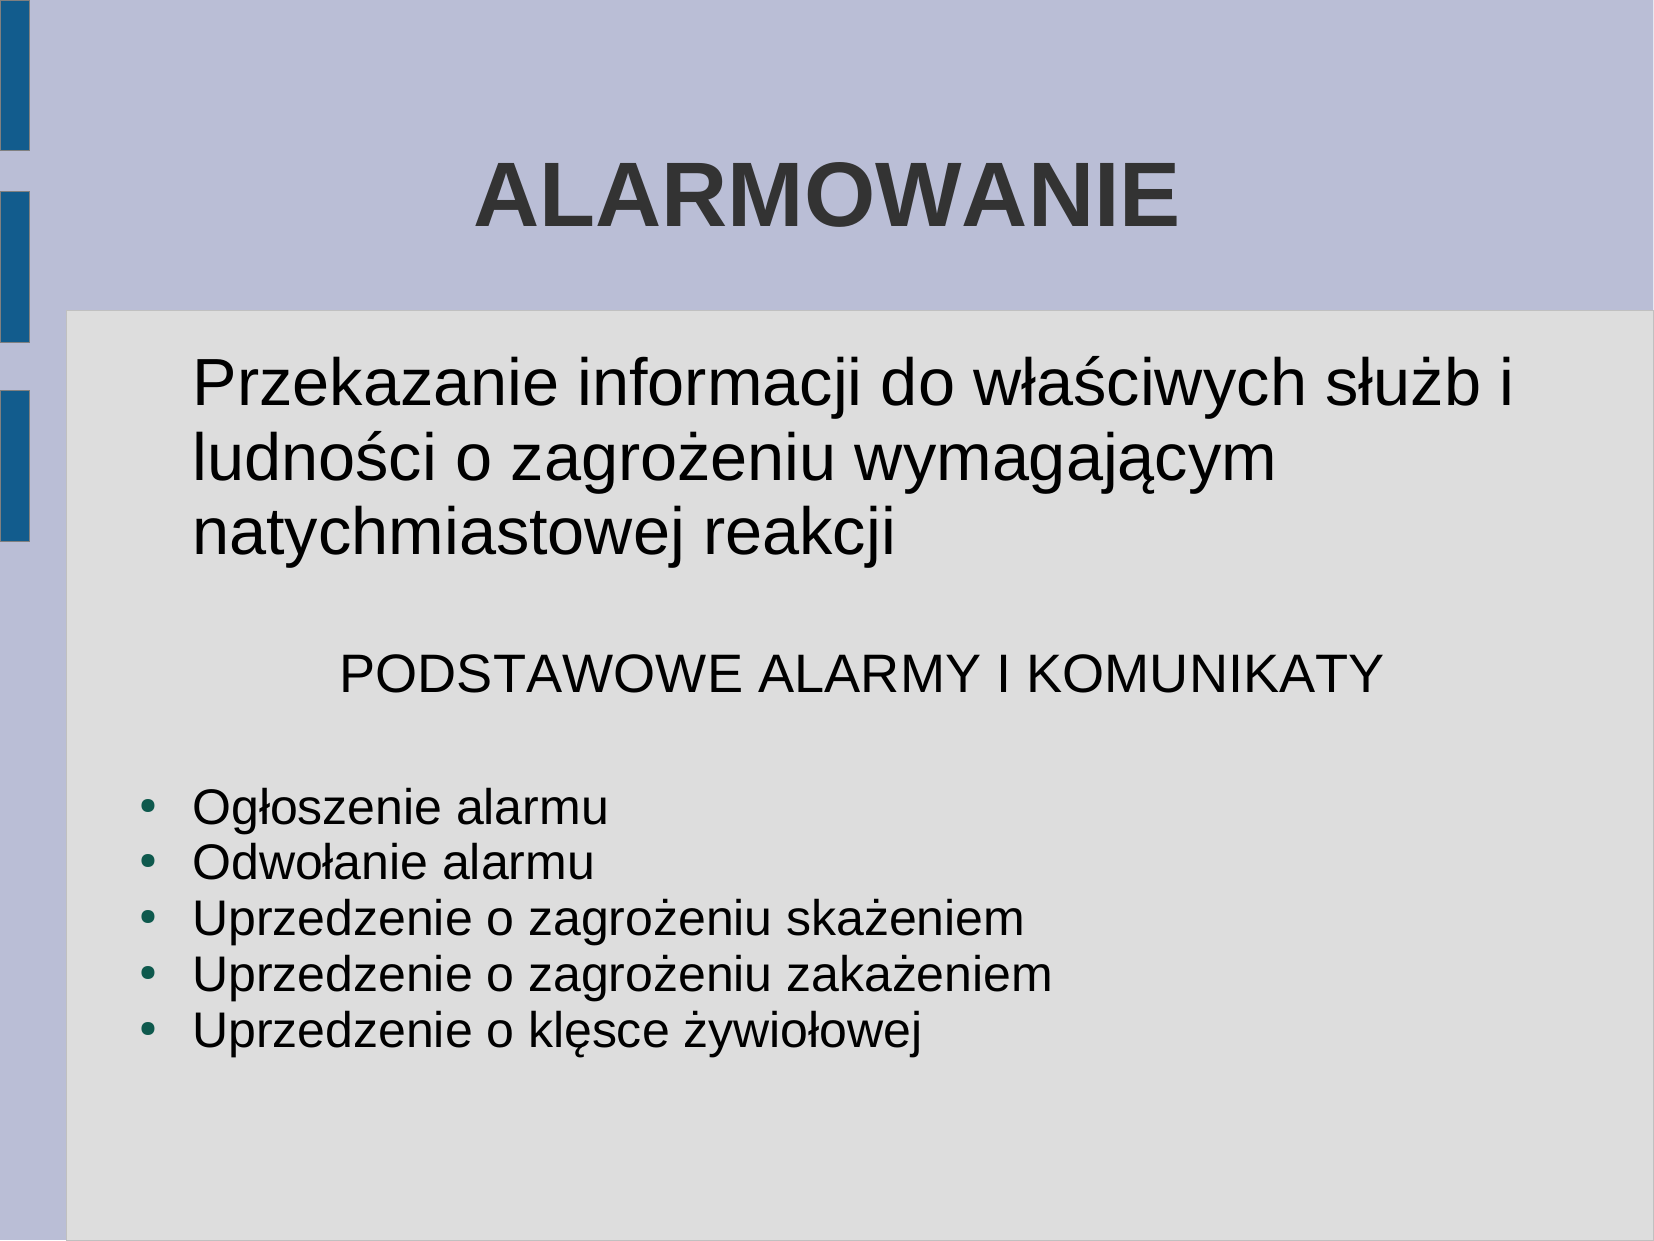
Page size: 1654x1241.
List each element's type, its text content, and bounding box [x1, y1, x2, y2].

list Przekazanie informacji do właściwych służb i ludności o zagrożeniu wymagającym natychmiastowej reakcji PODSTAWOWE ALARMY I KOMUNIKATY Ogłoszenie alarmu Odwołanie alarmu Uprzedzenie o zagrożeniu skażeniem Uprzedzenie o zagrożeniu zakażeniem Uprzedzenie o klęsce żywiołowej [121, 344, 1534, 1127]
title ALARMOWANIE [121, 91, 1534, 299]
